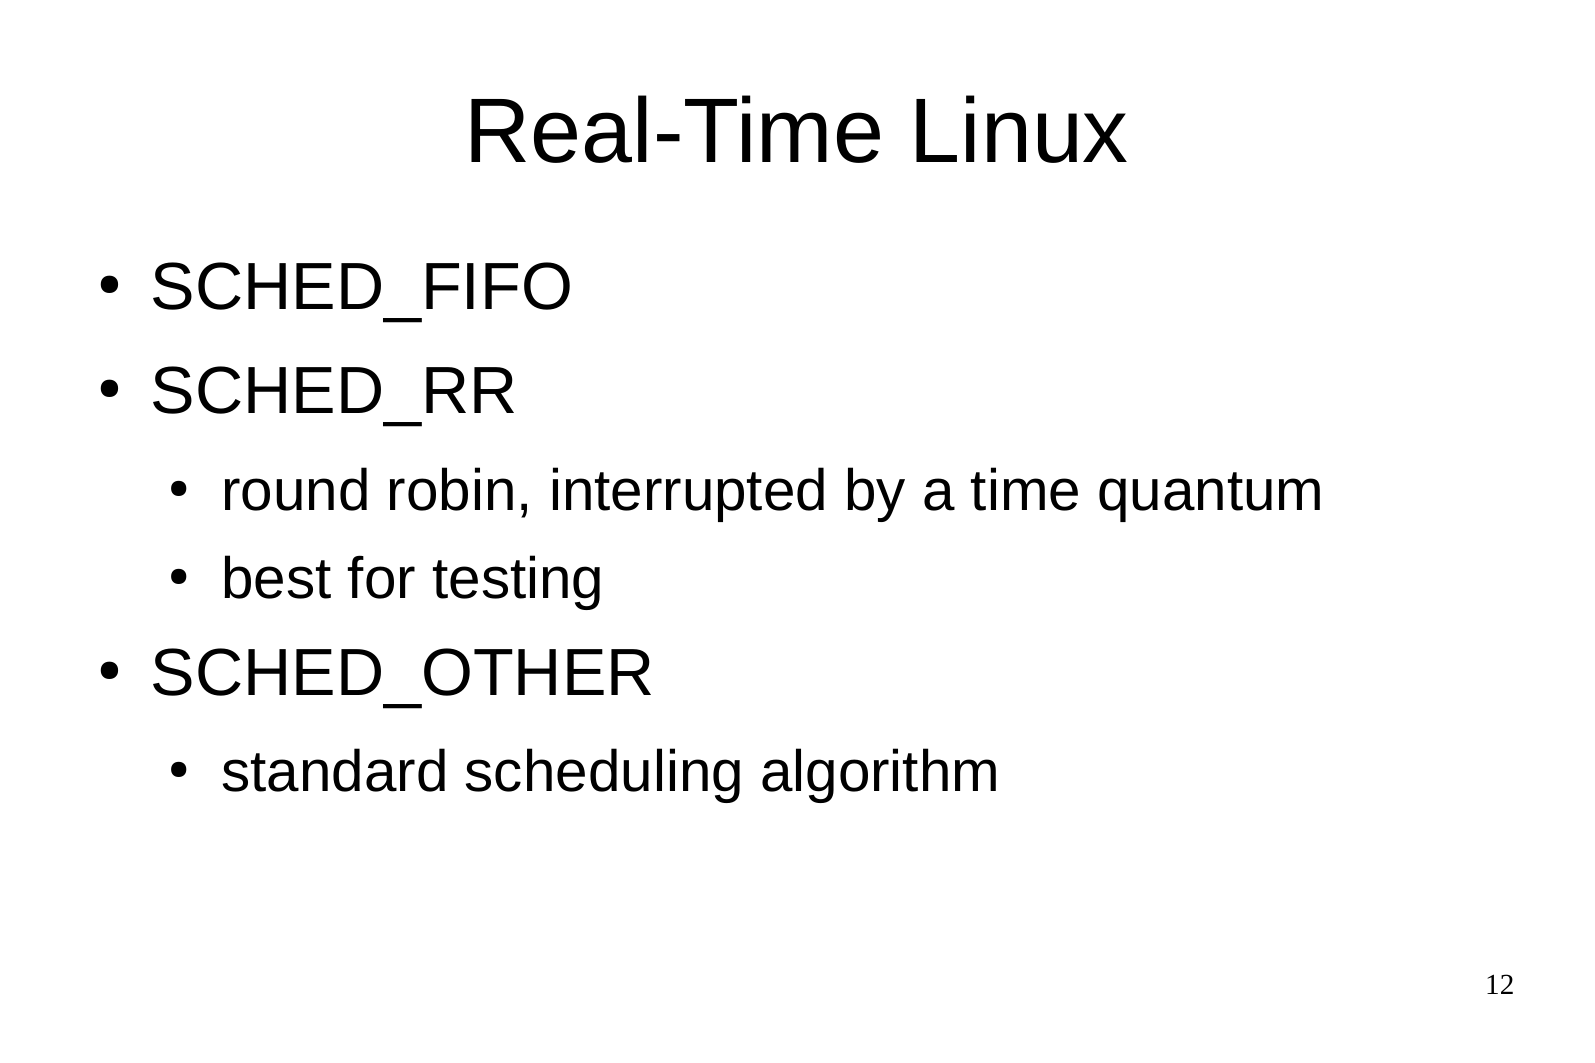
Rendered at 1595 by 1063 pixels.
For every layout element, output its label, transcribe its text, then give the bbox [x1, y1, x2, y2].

title Real-Time Linux [79, 49, 1515, 213]
list SCHED_FIFO SCHED_RR round robin, interrupted by a time quantum best for testing SCHED_OTHER standard scheduling algorithm [79, 248, 1515, 936]
